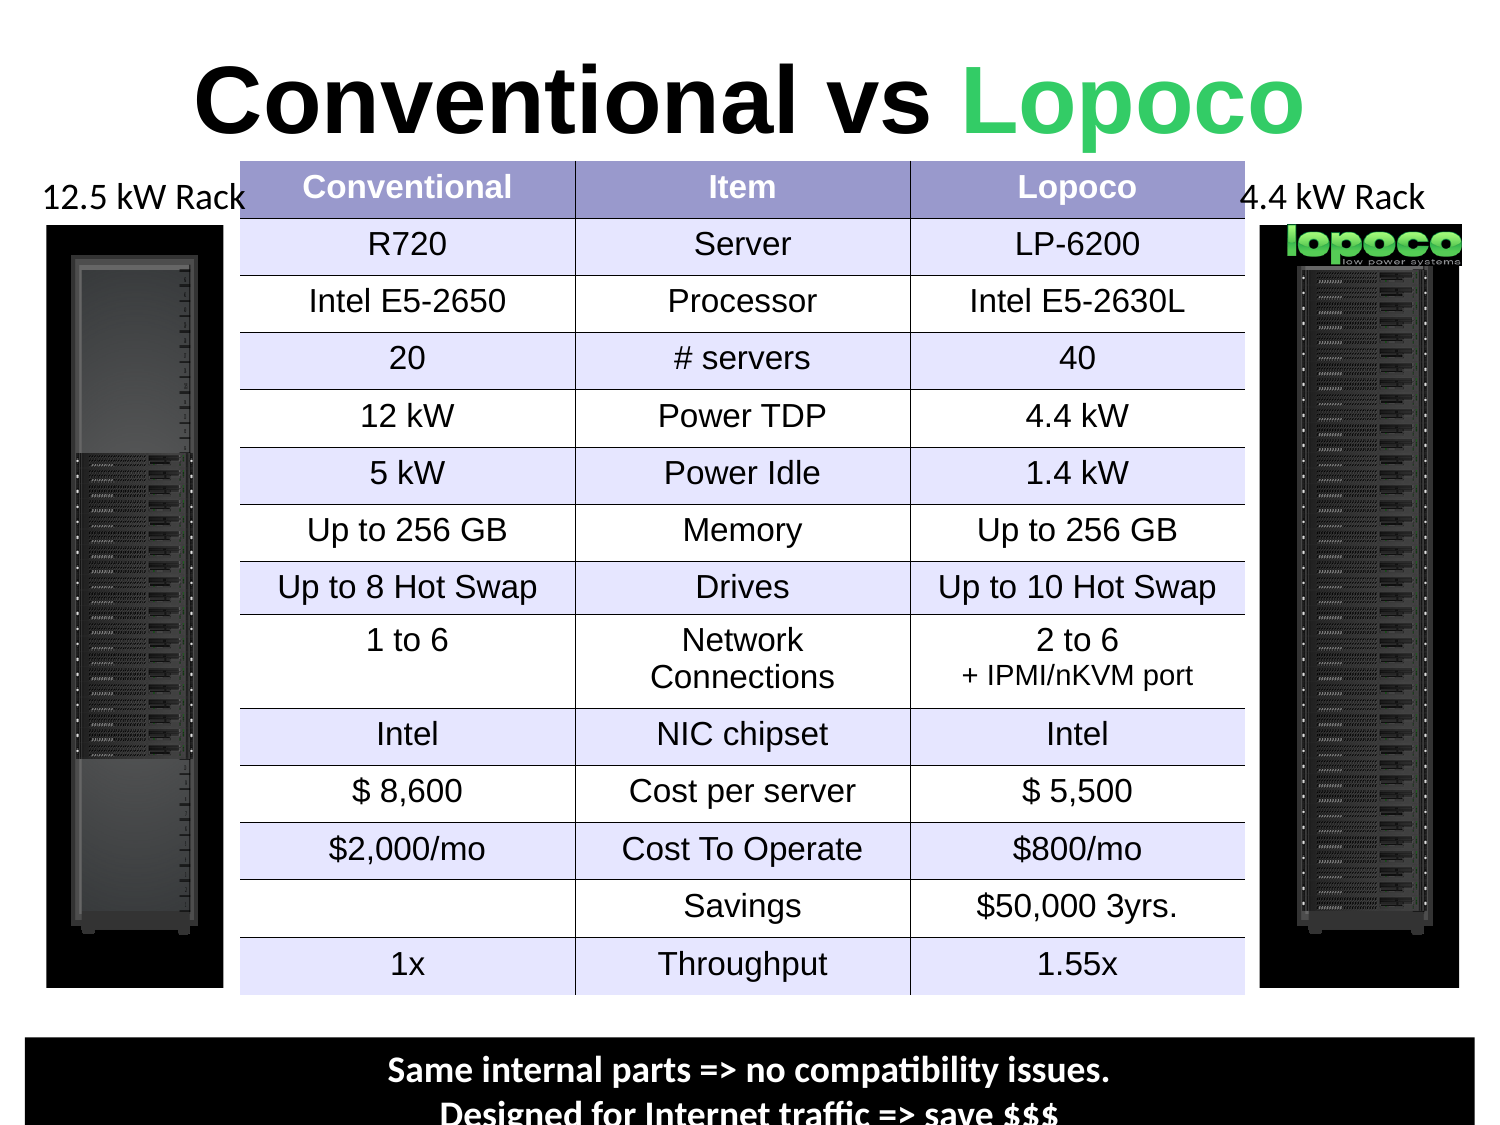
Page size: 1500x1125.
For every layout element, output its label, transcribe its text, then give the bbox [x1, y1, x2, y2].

table_cell NIC chipset [576, 709, 910, 765]
table_cell Memory [576, 505, 910, 561]
table_cell 2 to 6 + IPMI/nKVM port [911, 615, 1245, 708]
table_header Conventional [263, 165, 575, 218]
table_cell 40 [911, 333, 1245, 389]
table_cell $ 5,500 [911, 766, 1245, 822]
table_cell Up to 256 GB [240, 505, 575, 561]
table_cell 12 kW [240, 390, 575, 447]
table_cell 1.55x [911, 938, 1245, 995]
text_box Conventional vs Lopoco [164, 29, 1335, 165]
table_cell 1.4 kW [911, 448, 1245, 504]
table_cell Cost To Operate [576, 823, 910, 879]
text_box 4.4 kW Rack [1224, 164, 1500, 224]
table_cell 1x [240, 938, 575, 995]
table_cell 5 kW [240, 448, 575, 504]
picture [46, 269, 224, 988]
table_cell Network Connections [576, 615, 910, 708]
picture [1259, 224, 1462, 988]
table_cell R720 [240, 219, 575, 275]
table_header Lopoco [911, 165, 1224, 218]
table_cell $ 8,600 [240, 766, 575, 822]
table_header Item [576, 165, 910, 218]
table_cell Intel [911, 709, 1245, 765]
table_cell Intel E5-2650 [240, 276, 575, 332]
table_cell $2,000/mo [240, 823, 575, 879]
table_cell [240, 880, 575, 937]
table_cell Intel E5-2630L [911, 276, 1245, 332]
table_cell Up to 10 Hot Swap [911, 562, 1245, 614]
table_cell $800/mo [911, 823, 1245, 879]
table_cell Savings [576, 880, 910, 937]
table_cell LP-6200 [911, 219, 1245, 275]
table_cell Up to 256 GB [911, 505, 1245, 561]
table_cell Drives [576, 562, 910, 614]
table_cell # servers [576, 333, 910, 389]
table_cell 20 [240, 333, 575, 389]
table_cell Processor [576, 276, 910, 332]
table_cell 1 to 6 [240, 615, 575, 708]
text_box 12.5 kW Rack [24, 164, 263, 269]
table_cell Power Idle [576, 448, 910, 504]
table_cell $50,000 3yrs. [911, 880, 1245, 937]
table_cell Up to 8 Hot Swap [240, 562, 575, 614]
table_cell Throughput [576, 938, 910, 995]
table_cell Power TDP [576, 390, 910, 447]
table_cell Server [576, 219, 910, 275]
table_cell Intel [240, 709, 575, 765]
table_cell 4.4 kW [911, 390, 1245, 447]
text_box Same internal parts => no compatibility issues. Designed for Internet traffic => save $$$ [24, 1037, 1475, 1125]
table_cell Cost per server [576, 766, 910, 822]
